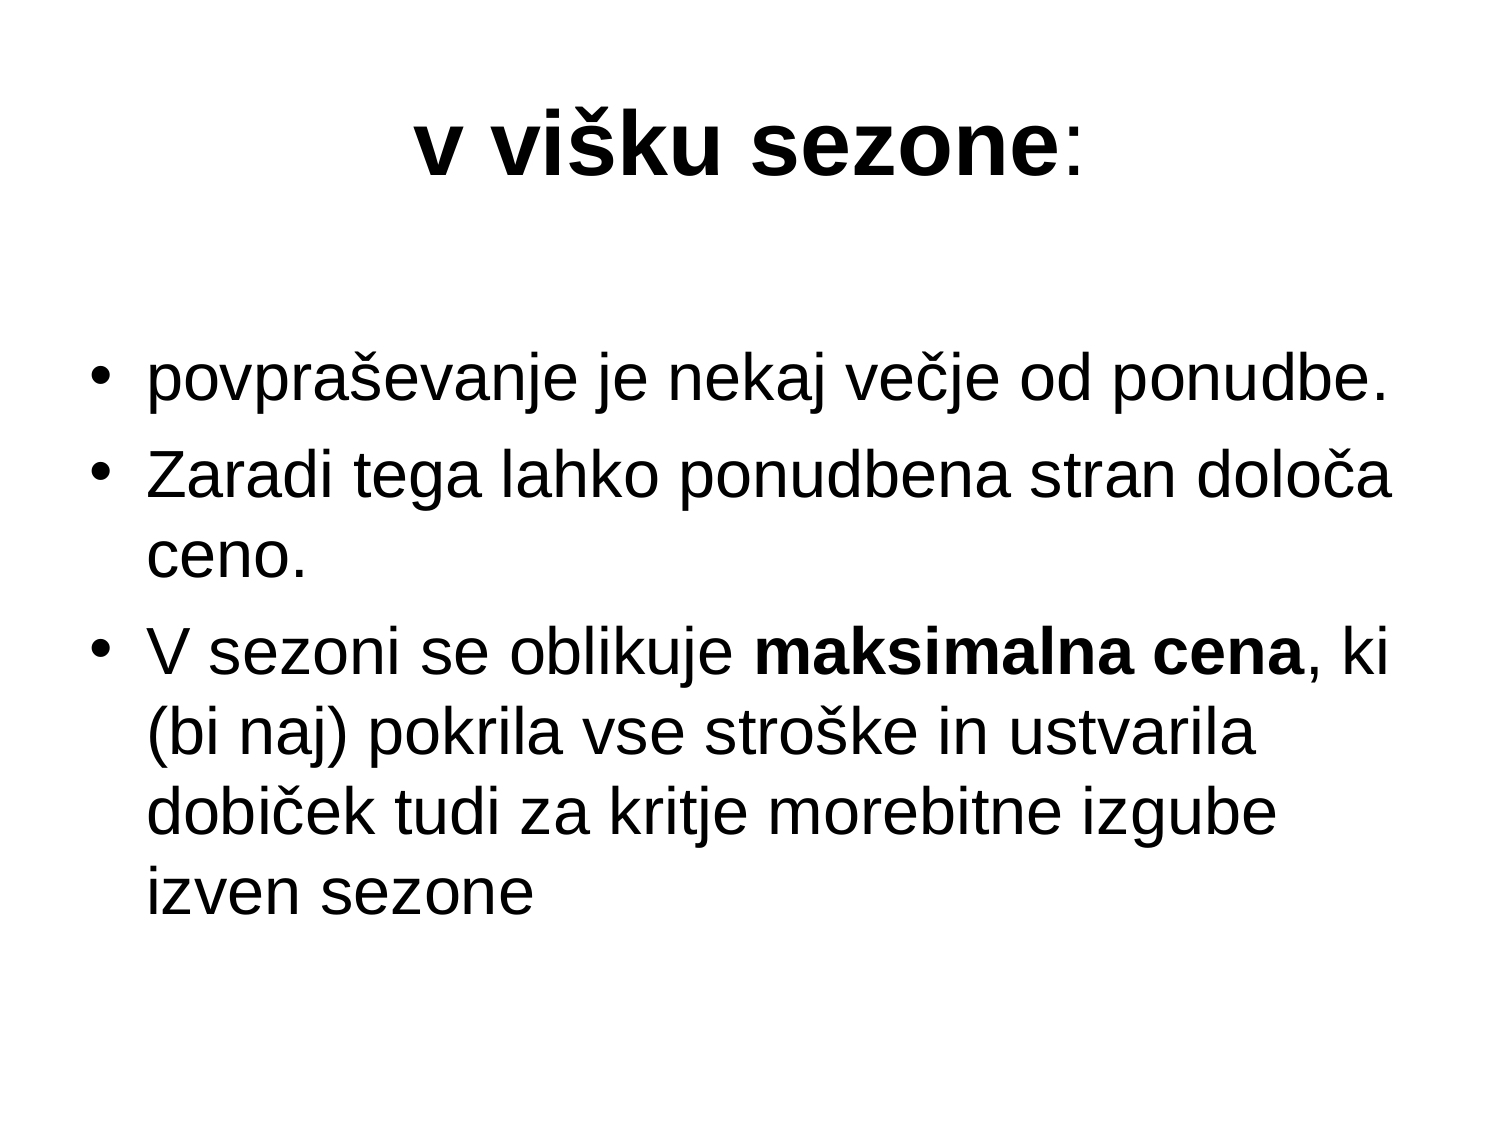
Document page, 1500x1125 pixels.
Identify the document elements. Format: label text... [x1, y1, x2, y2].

title v višku sezone: [75, 45, 1426, 233]
list povpraševanje je nekaj večje od ponudbe. Zaradi tega lahko ponudbena stran določa ceno. V sezoni se oblikuje maksimalna cena, ki (bi naj) pokrila vse stroške in ustvarila dobiček tudi za kritje morebitne izgube izven sezone [75, 326, 1426, 1006]
